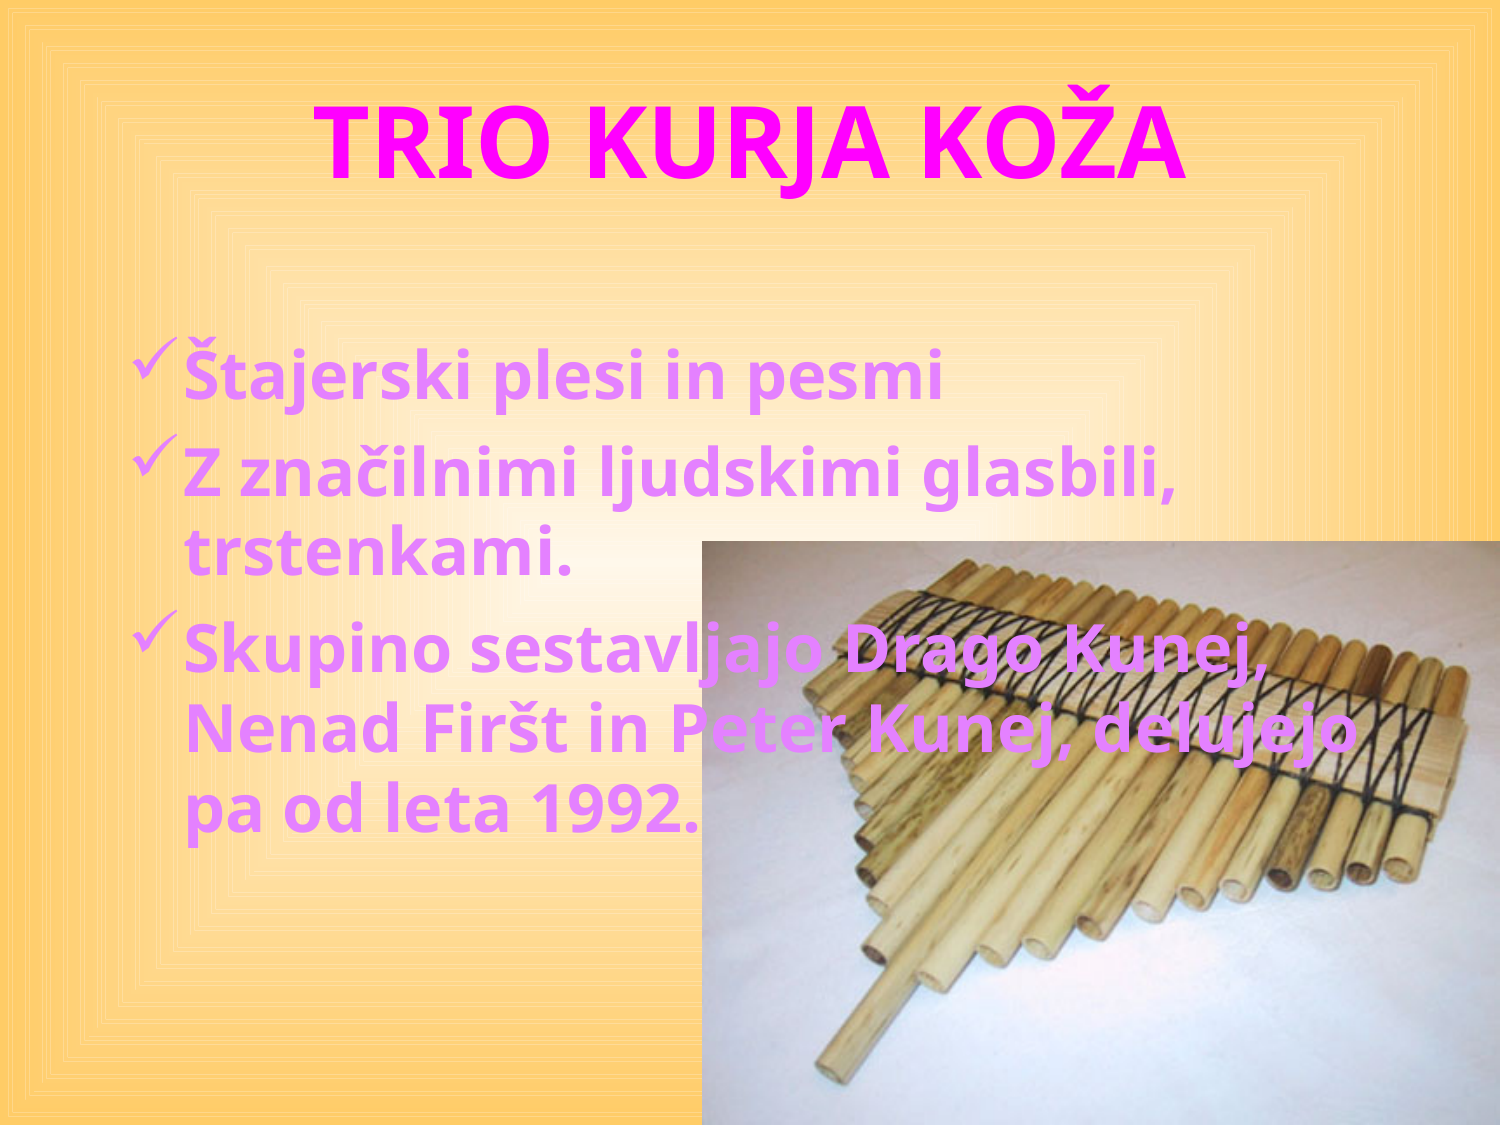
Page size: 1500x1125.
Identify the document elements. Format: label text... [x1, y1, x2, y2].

picture [702, 541, 1500, 1125]
title TRIO KURJA KOŽA [75, 45, 1425, 233]
list Štajerski plesi in pesmi Z značilnimi ljudskimi glasbili, trstenkami. Skupino sestavljajo Drago Kunej, Nenad Firšt in Peter Kunej, delujejo pa od leta 1992. [112, 324, 1413, 1063]
